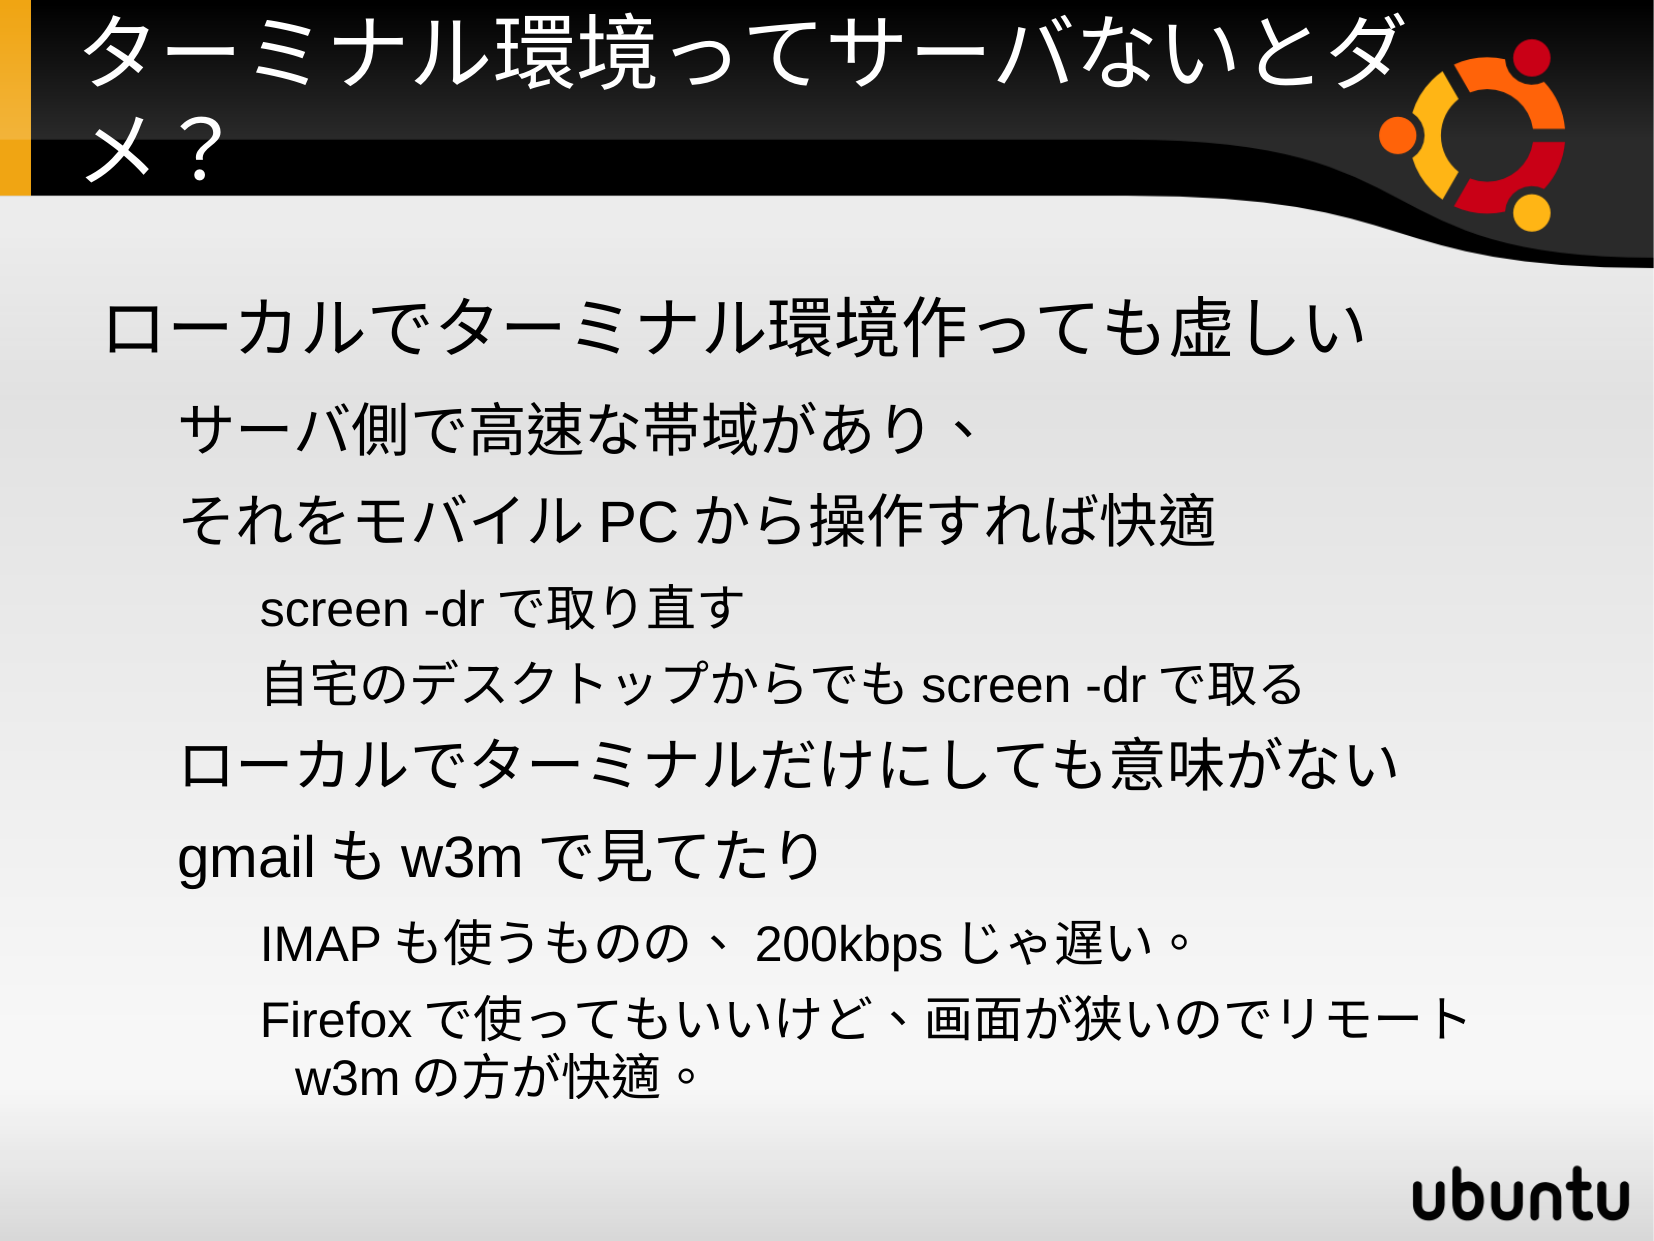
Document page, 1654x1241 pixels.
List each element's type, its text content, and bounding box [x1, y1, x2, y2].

list ローカルでターミナル環境作っても虚しい サーバ側で高速な帯域があり、 それをモバイルPCから操作すれば快適 screen -drで取り直す 自宅のデスクトップからでもscreen -drで取る ローカルでターミナルだけにしても意味がない gmailもw3mで見てたり IMAPも使うものの、200kbpsじゃ遅い。 Firefoxで使ってもいいけど、画面が狭いのでリモートw3mの方が快適。 [82, 290, 1571, 1108]
picture [0, 0, 1654, 1241]
title ターミナル環境ってサーバないとダメ？ [76, 7, 1565, 200]
